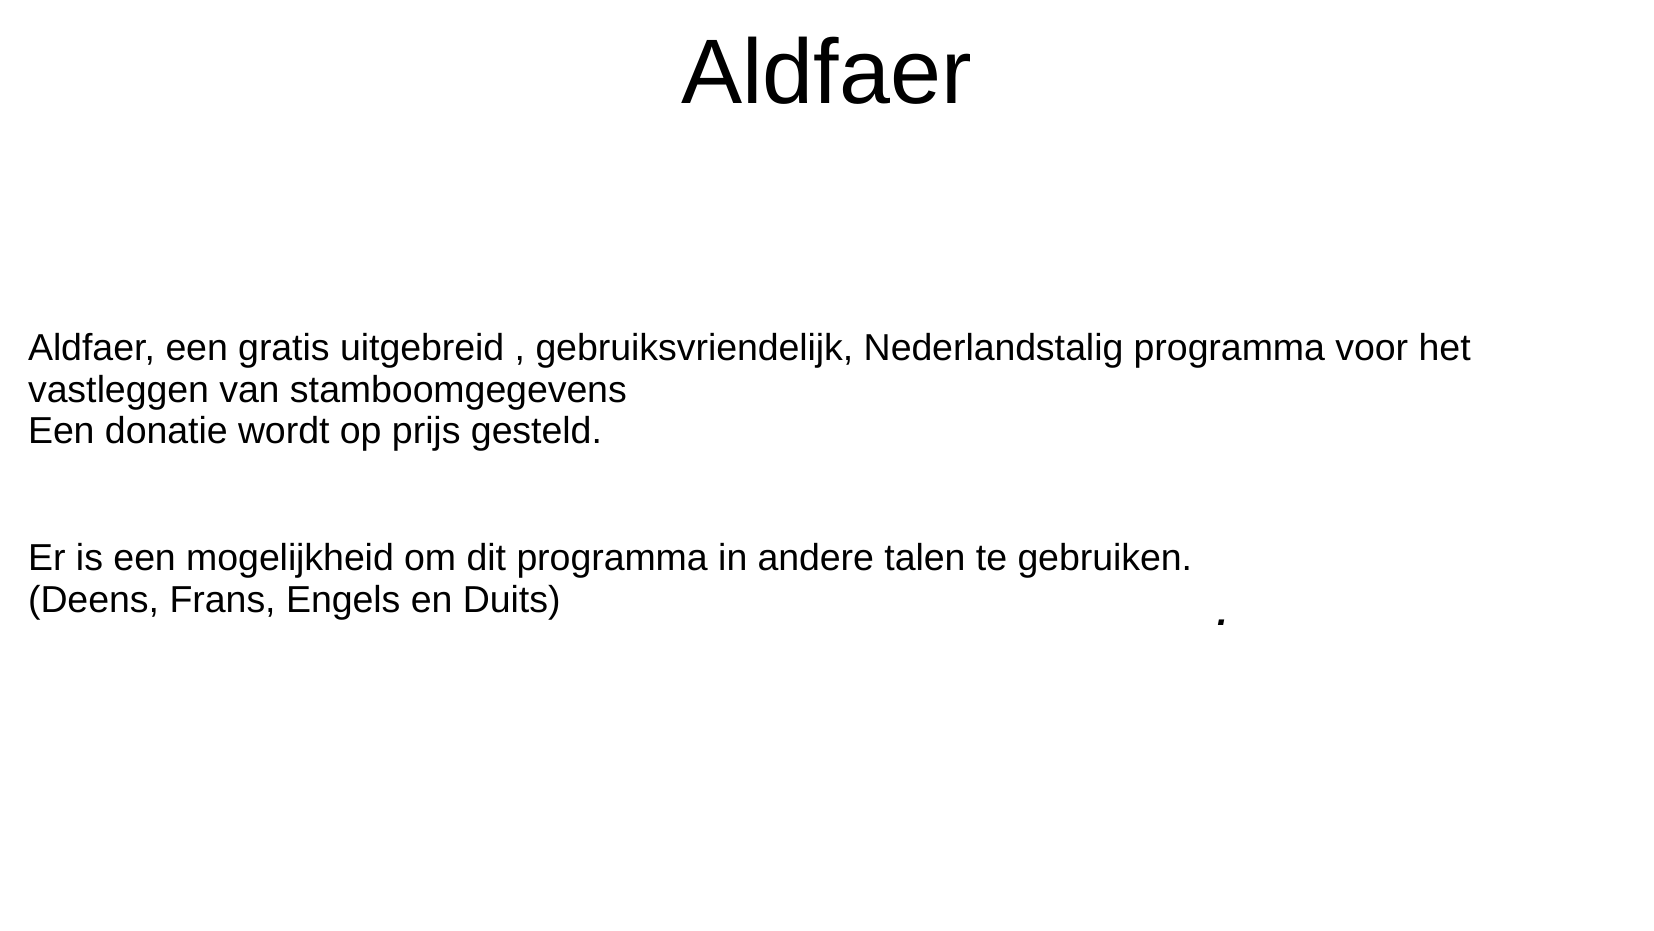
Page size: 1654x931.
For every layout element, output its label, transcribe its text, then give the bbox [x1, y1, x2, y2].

title Aldfaer [82, 12, 1571, 218]
text_box Aldfaer, een gratis uitgebreid , gebruiksvriendelijk, Nederlandstalig programma voor het vastleggen van stamboomgegevens Een donatie wordt op prijs gesteld. Er is een mogelijkheid om dit programma in andere talen te gebruiken. (Deens, Frans, Engels en Duits) [13, 318, 1640, 712]
